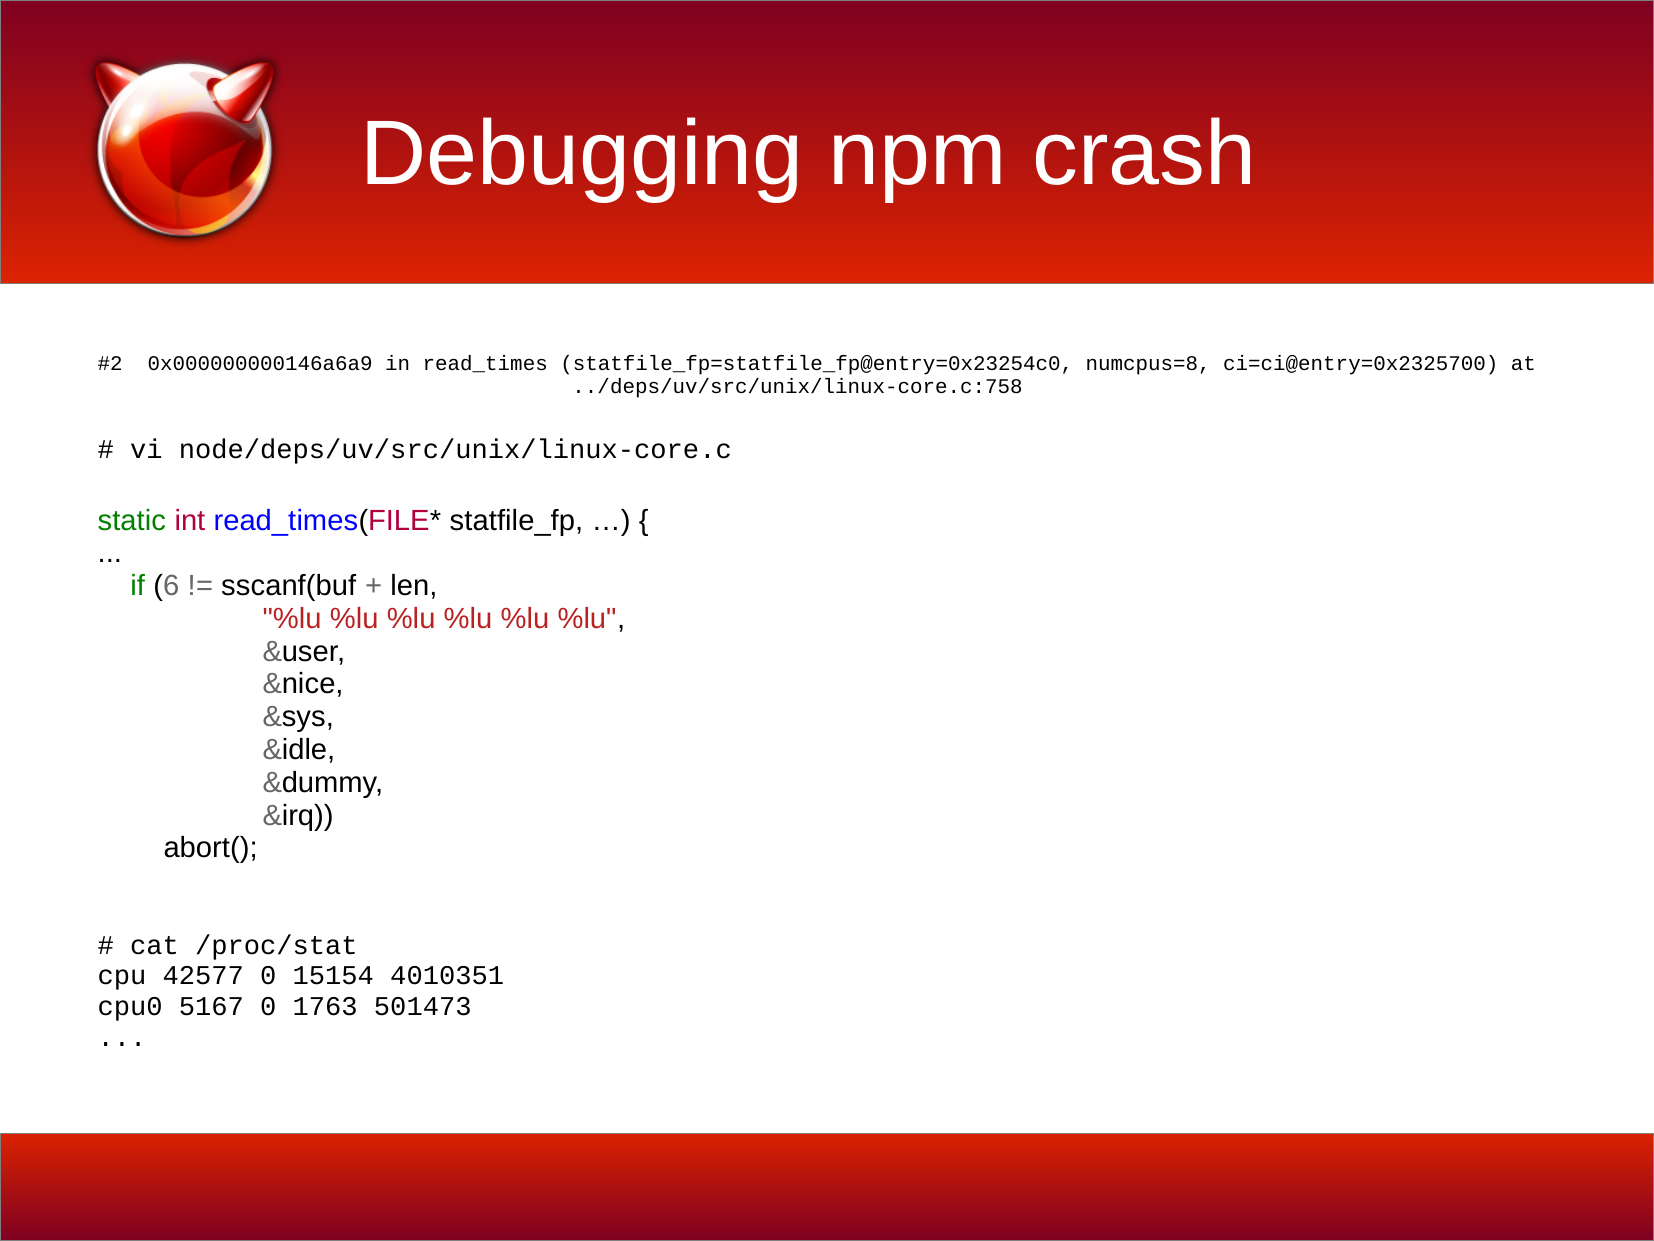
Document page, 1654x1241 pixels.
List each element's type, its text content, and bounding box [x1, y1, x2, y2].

text_box # vi node/deps/uv/src/unix/linux-core.c [82, 428, 1359, 493]
title Debugging npm crash [82, 49, 1536, 257]
text_box #2 0x000000000146a6a9 in read_times (statfile_fp=statfile_fp@entry=0x23254c0, numcpus=8, ci=ci@entry=0x2325700) at ../deps/uv/src/unix/linux-core.c:758 [82, 345, 1550, 408]
text_box # cat /proc/stat cpu 42577 0 15154 4010351 cpu0 5167 0 1763 501473 ... [82, 924, 1063, 1085]
text_box static int read_times(FILE* statfile_fp, …) { ... if (6 != sscanf(buf + len, "%lu %lu %lu %lu %lu %lu", &user, &nice, &sys, &idle, &dummy, &irq)) abort(); [82, 496, 1252, 886]
